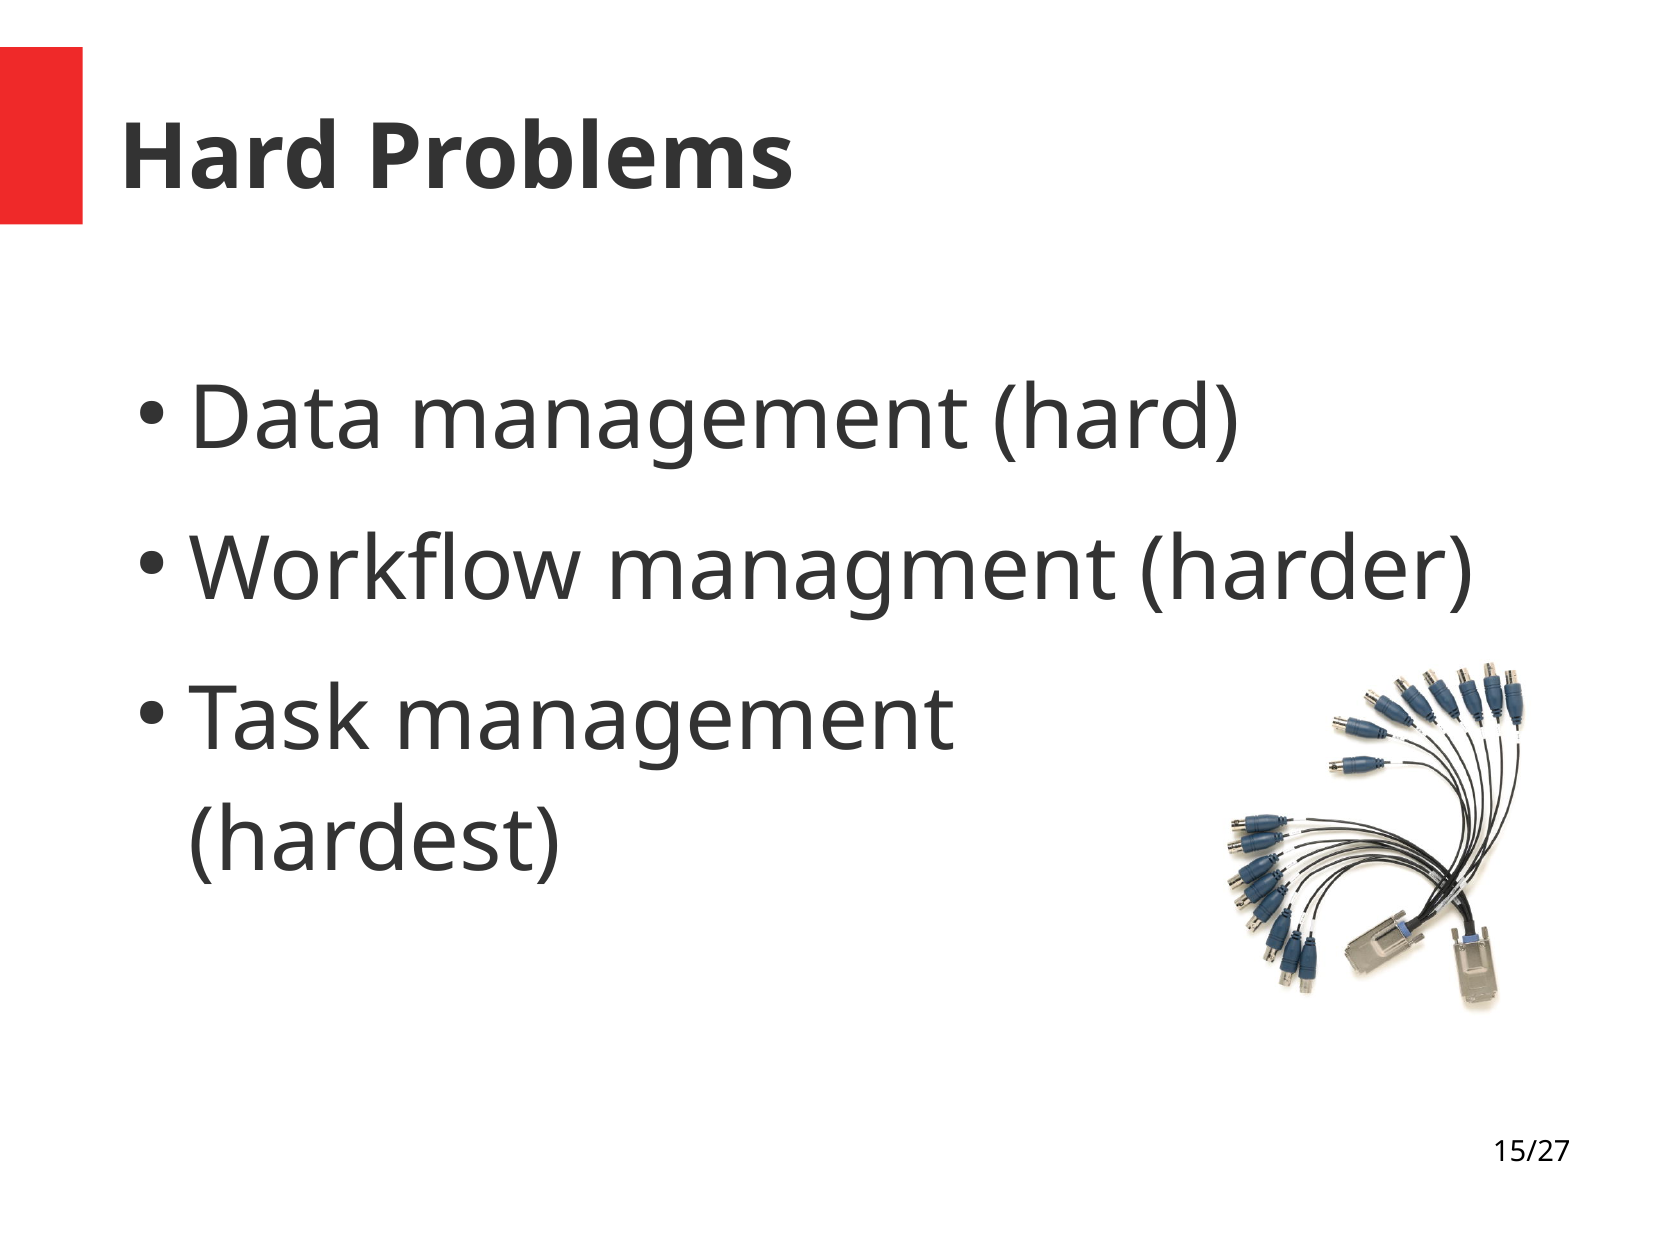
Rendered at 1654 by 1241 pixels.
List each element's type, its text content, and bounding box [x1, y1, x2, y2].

title Hard Problems [118, 49, 1571, 257]
list Data management (hard) Workflow managment (harder) Task management (hardest) [118, 354, 1536, 1074]
picture [1192, 649, 1583, 1034]
